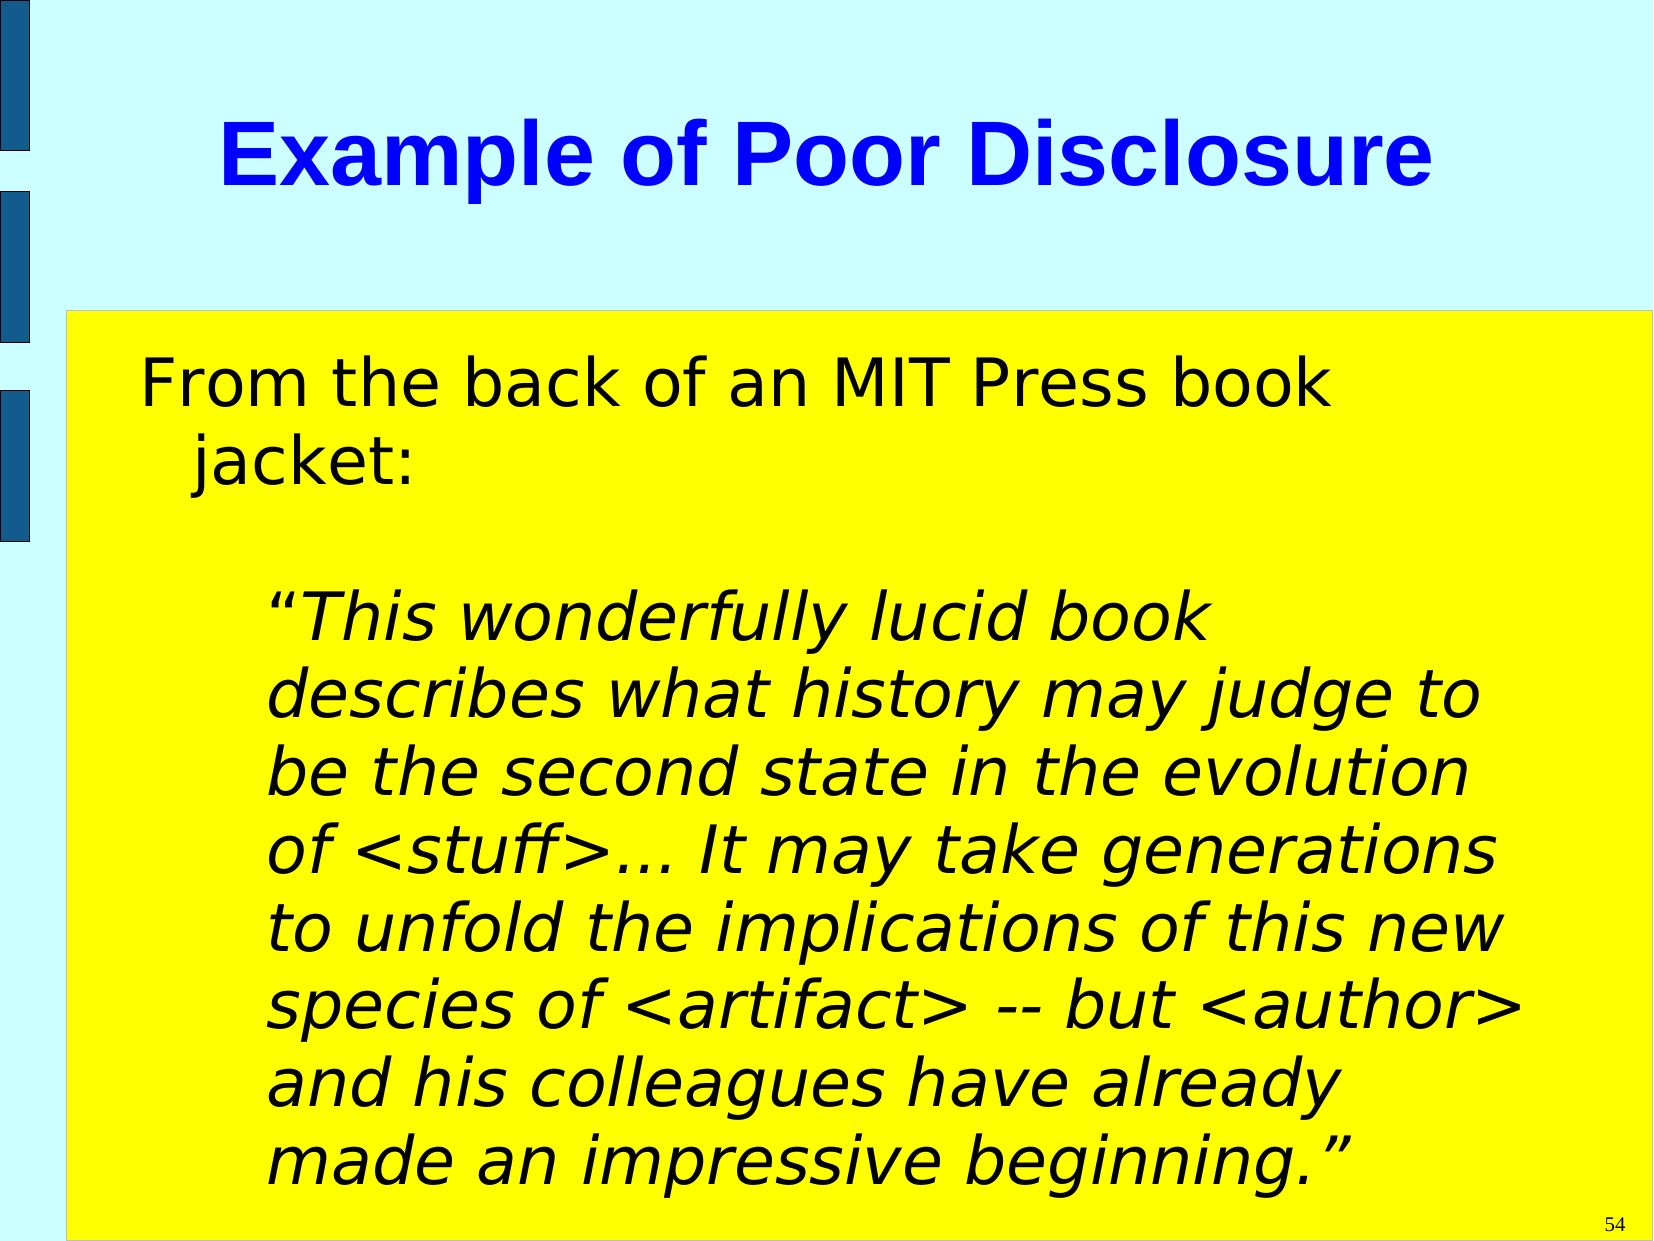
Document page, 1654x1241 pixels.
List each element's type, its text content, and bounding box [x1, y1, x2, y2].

title Example of Poor Disclosure [121, 49, 1534, 258]
list From the back of an MIT Press book jacket: “This wonderfully lucid book describes what history may judge to be the second state in the evolution of <stuff>... It may take generations to unfold the implications of this new species of <artifact> -- but <author> and his colleagues have already made an impressive beginning.” [121, 344, 1534, 1201]
